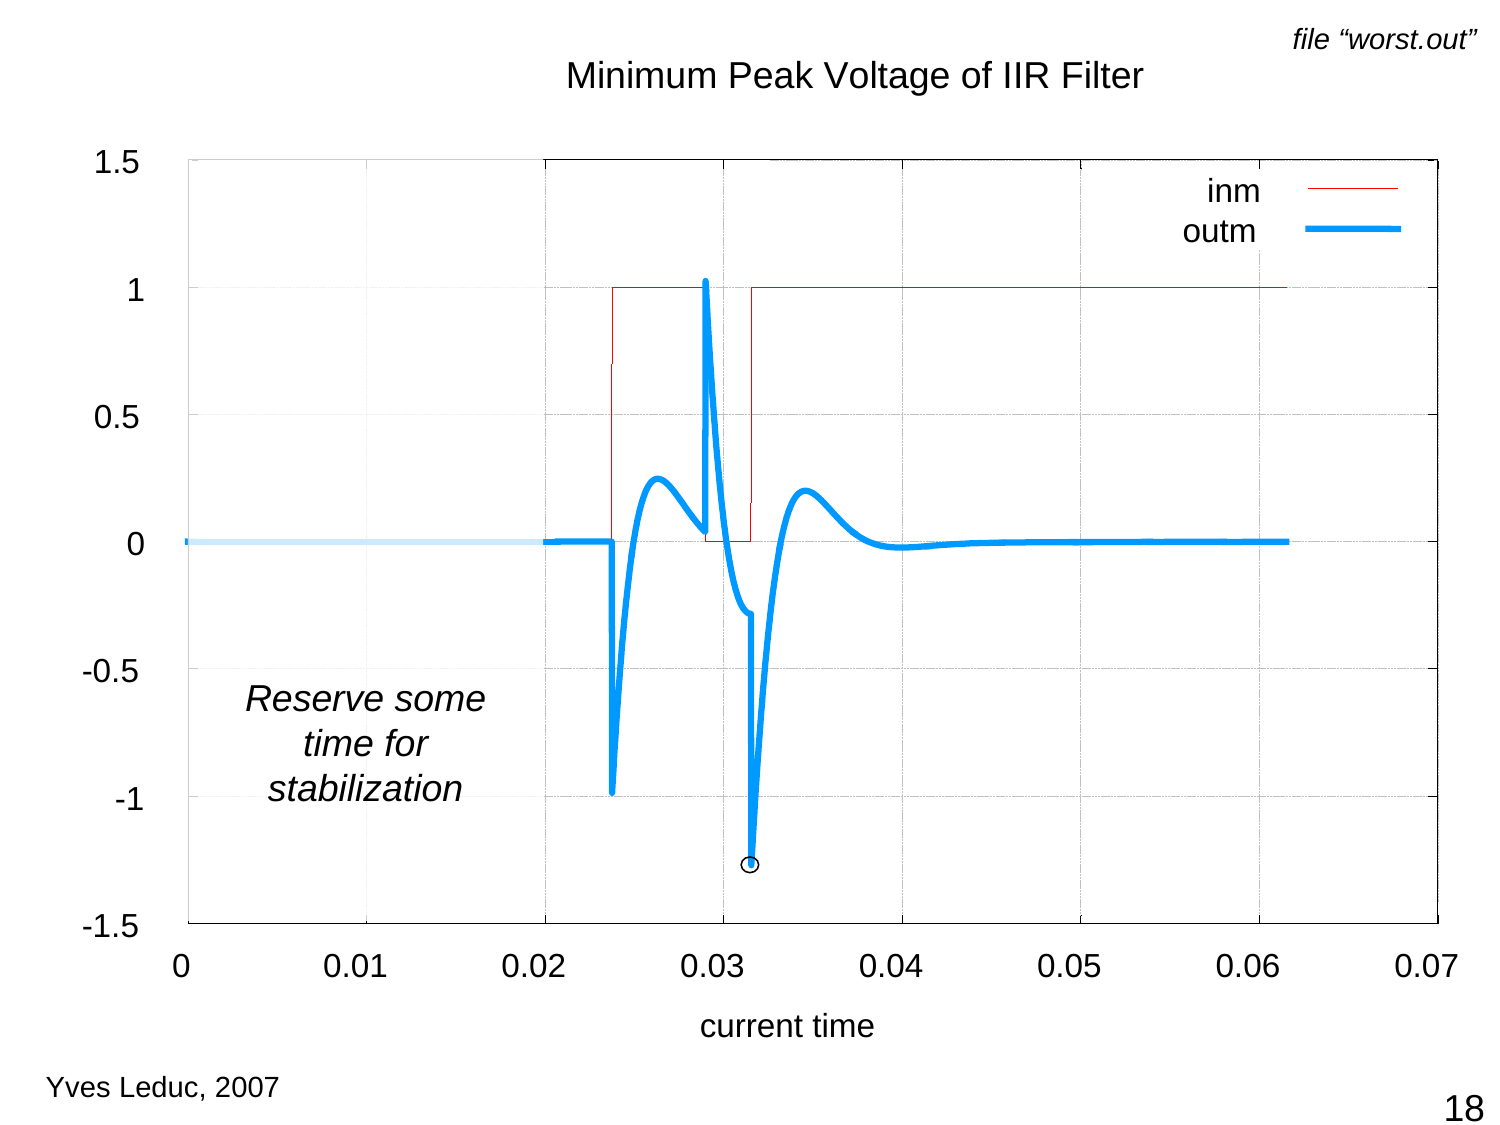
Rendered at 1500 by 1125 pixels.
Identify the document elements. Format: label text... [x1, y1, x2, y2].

text_box Reserve some time for stabilization [187, 157, 544, 922]
text_box -1.5 [81, 904, 140, 945]
text_box 0.01 [313, 944, 388, 985]
text_box 0.5 [84, 395, 141, 436]
text_box 0.04 [849, 944, 924, 985]
text_box outm [1182, 209, 1257, 250]
text_box 0 [117, 522, 146, 563]
text_box 0.06 [1206, 944, 1281, 985]
text_box file “worst.out” [1277, 12, 1492, 64]
text_box 0.03 [670, 944, 745, 985]
text_box 1.5 [84, 140, 141, 181]
text_box 0.02 [492, 944, 567, 985]
text_box 0 [162, 944, 191, 985]
text_box 1 [117, 267, 146, 308]
text_box 0.05 [1027, 944, 1102, 985]
text_box current time [699, 1004, 876, 1045]
text_box Minimum Peak Voltage of IIR Filter [551, 43, 1160, 104]
text_box -1 [115, 776, 145, 817]
text_box inm [1207, 169, 1261, 210]
text_box 0.07 [1385, 944, 1460, 985]
text_box -0.5 [81, 649, 140, 690]
